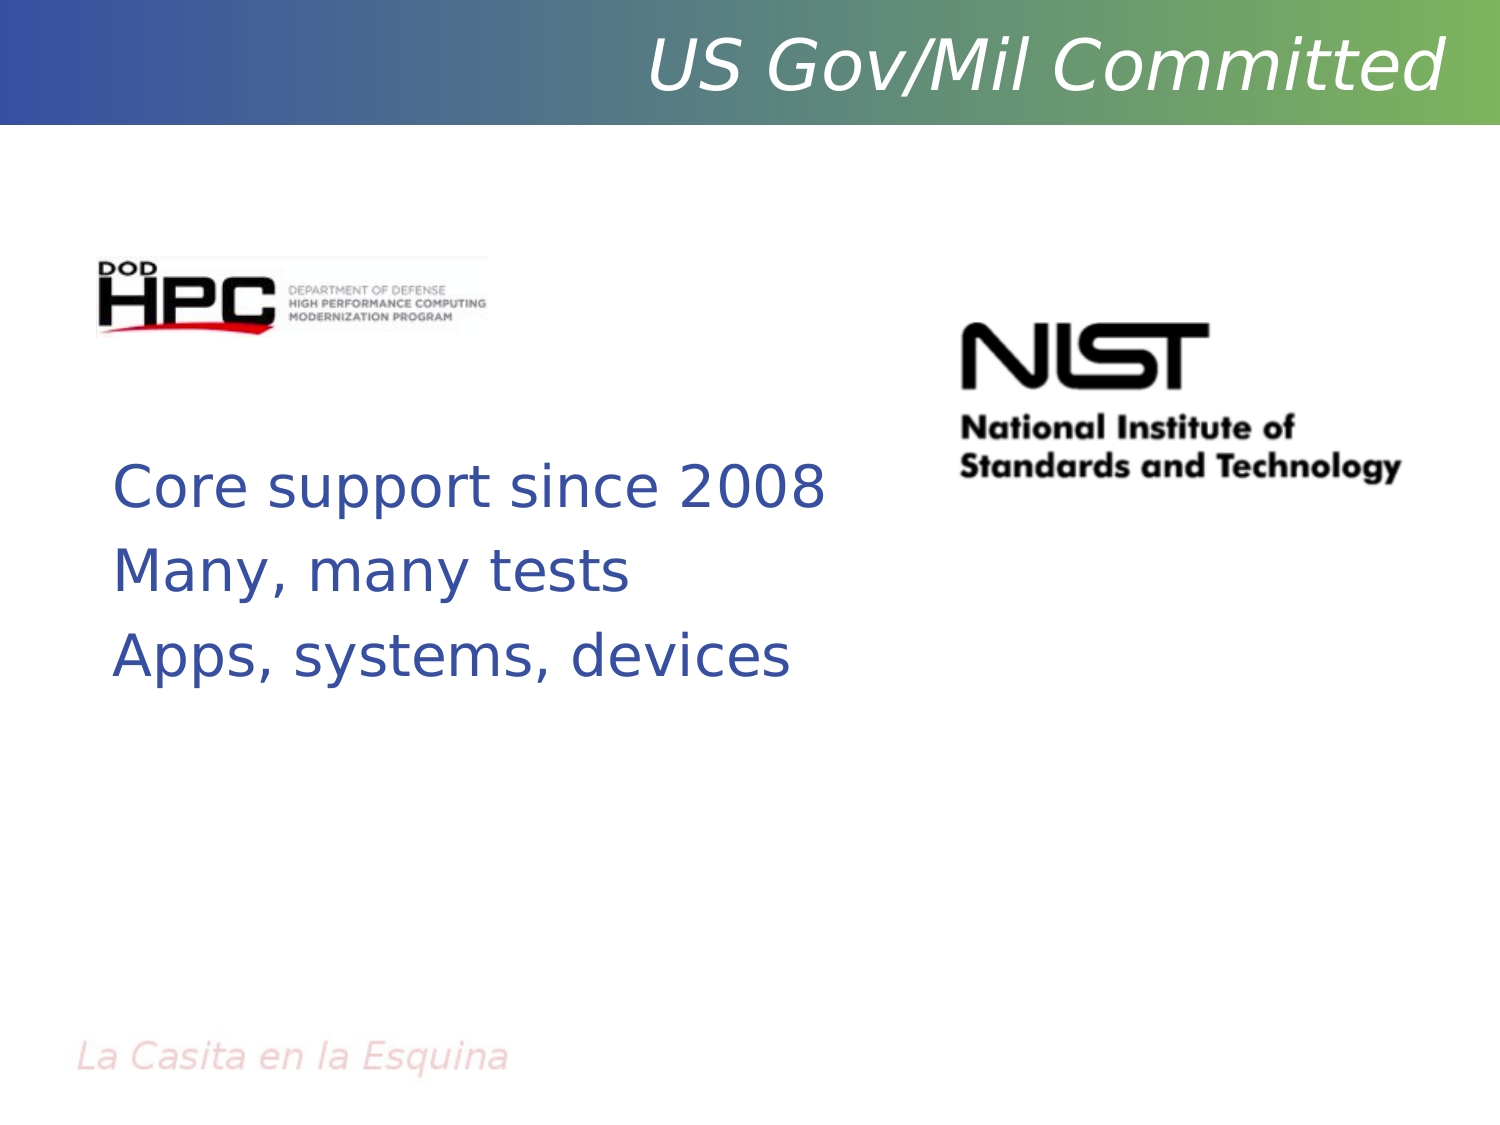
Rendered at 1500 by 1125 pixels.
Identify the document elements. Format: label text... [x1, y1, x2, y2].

title US Gov/Mil Committed [62, 12, 1463, 113]
list Core support since 2008 Many, many tests Apps, systems, devices [70, 187, 1438, 988]
picture [45, 1019, 545, 1095]
